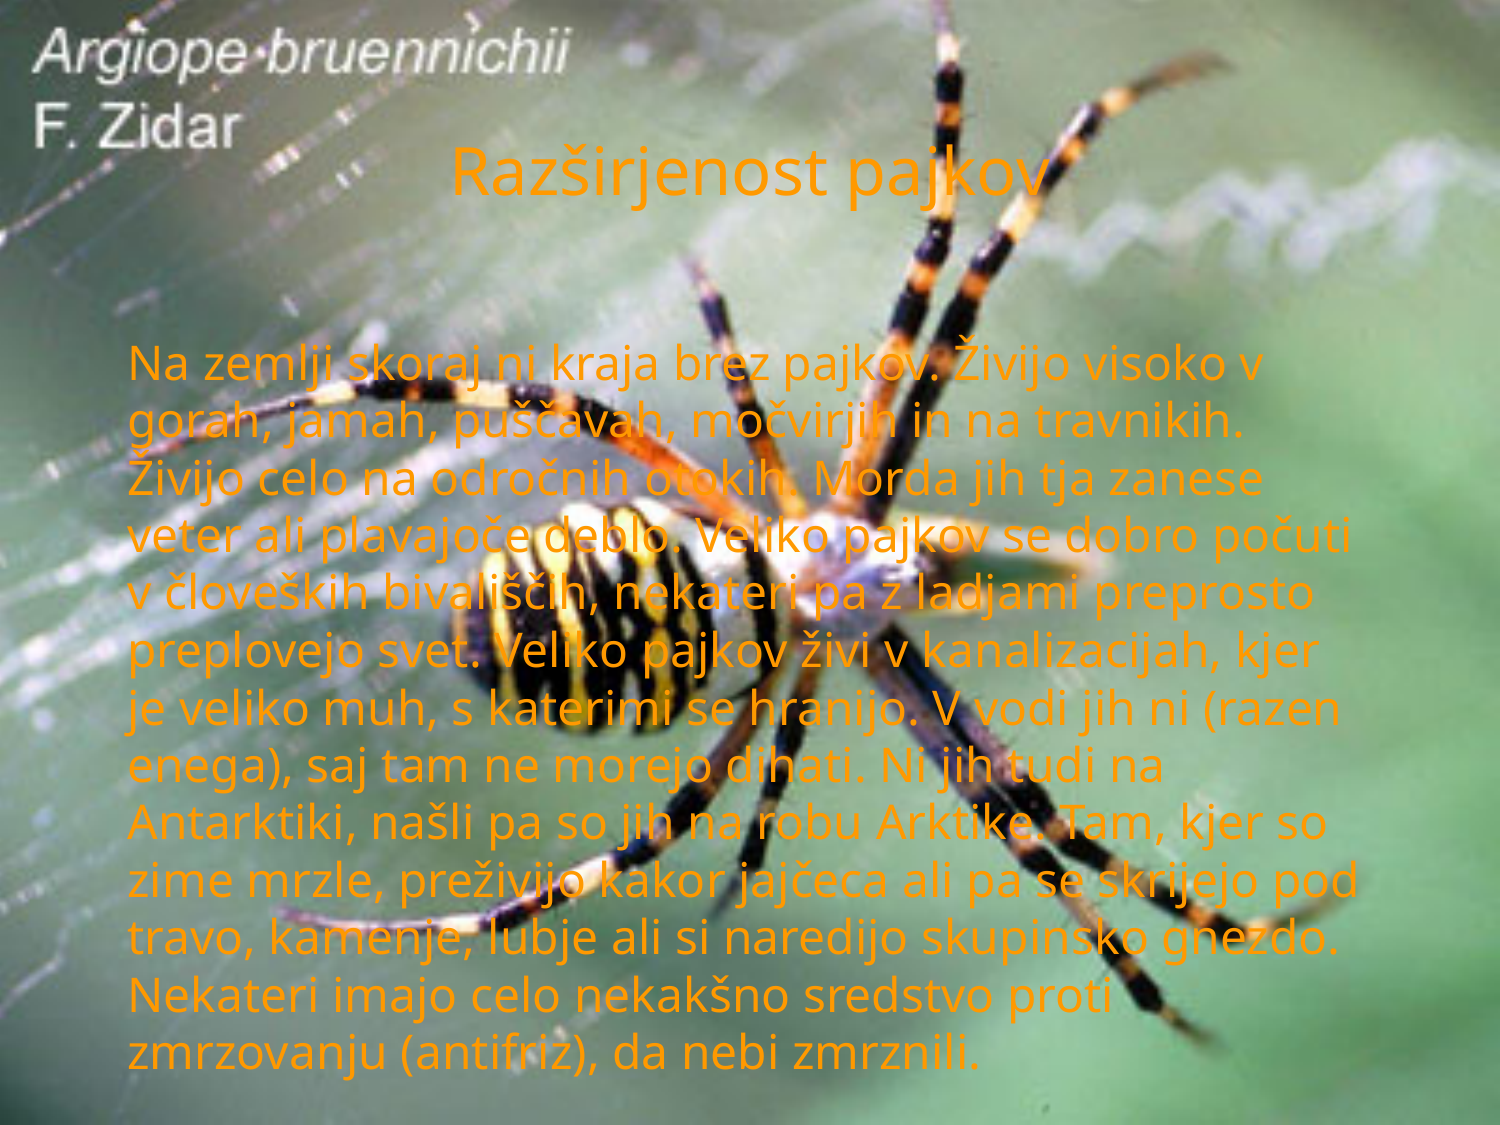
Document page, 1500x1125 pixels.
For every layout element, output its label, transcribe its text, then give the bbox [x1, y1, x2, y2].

title Razširjenost pajkov [112, 99, 1388, 238]
text_box Na zemlji skoraj ni kraja brez pajkov. Živijo visoko v gorah, jamah, puščavah, močvirjih in na travnikih. Živijo celo na odročnih otokih. Morda jih tja zanese veter ali plavajoče deblo. Veliko pajkov se dobro počuti v človeških bivališčih, nekateri pa z ladjami preprosto preplovejo svet. Veliko pajkov živi v kanalizacijah, kjer je veliko muh, s katerimi se hranijo. V vodi jih ni (razen enega), saj tam ne morejo dihati. Ni jih tudi na Antarktiki, našli pa so jih na robu Arktike. Tam, kjer so zime mrzle, preživijo kakor jajčeca ali pa se skrijejo pod travo, kamenje, lubje ali si naredijo skupinsko gnezdo. Nekateri imajo celo nekakšno sredstvo proti zmrzovanju (antifriz), da nebi zmrznili. [112, 324, 1388, 1125]
picture [0, 0, 1500, 1125]
